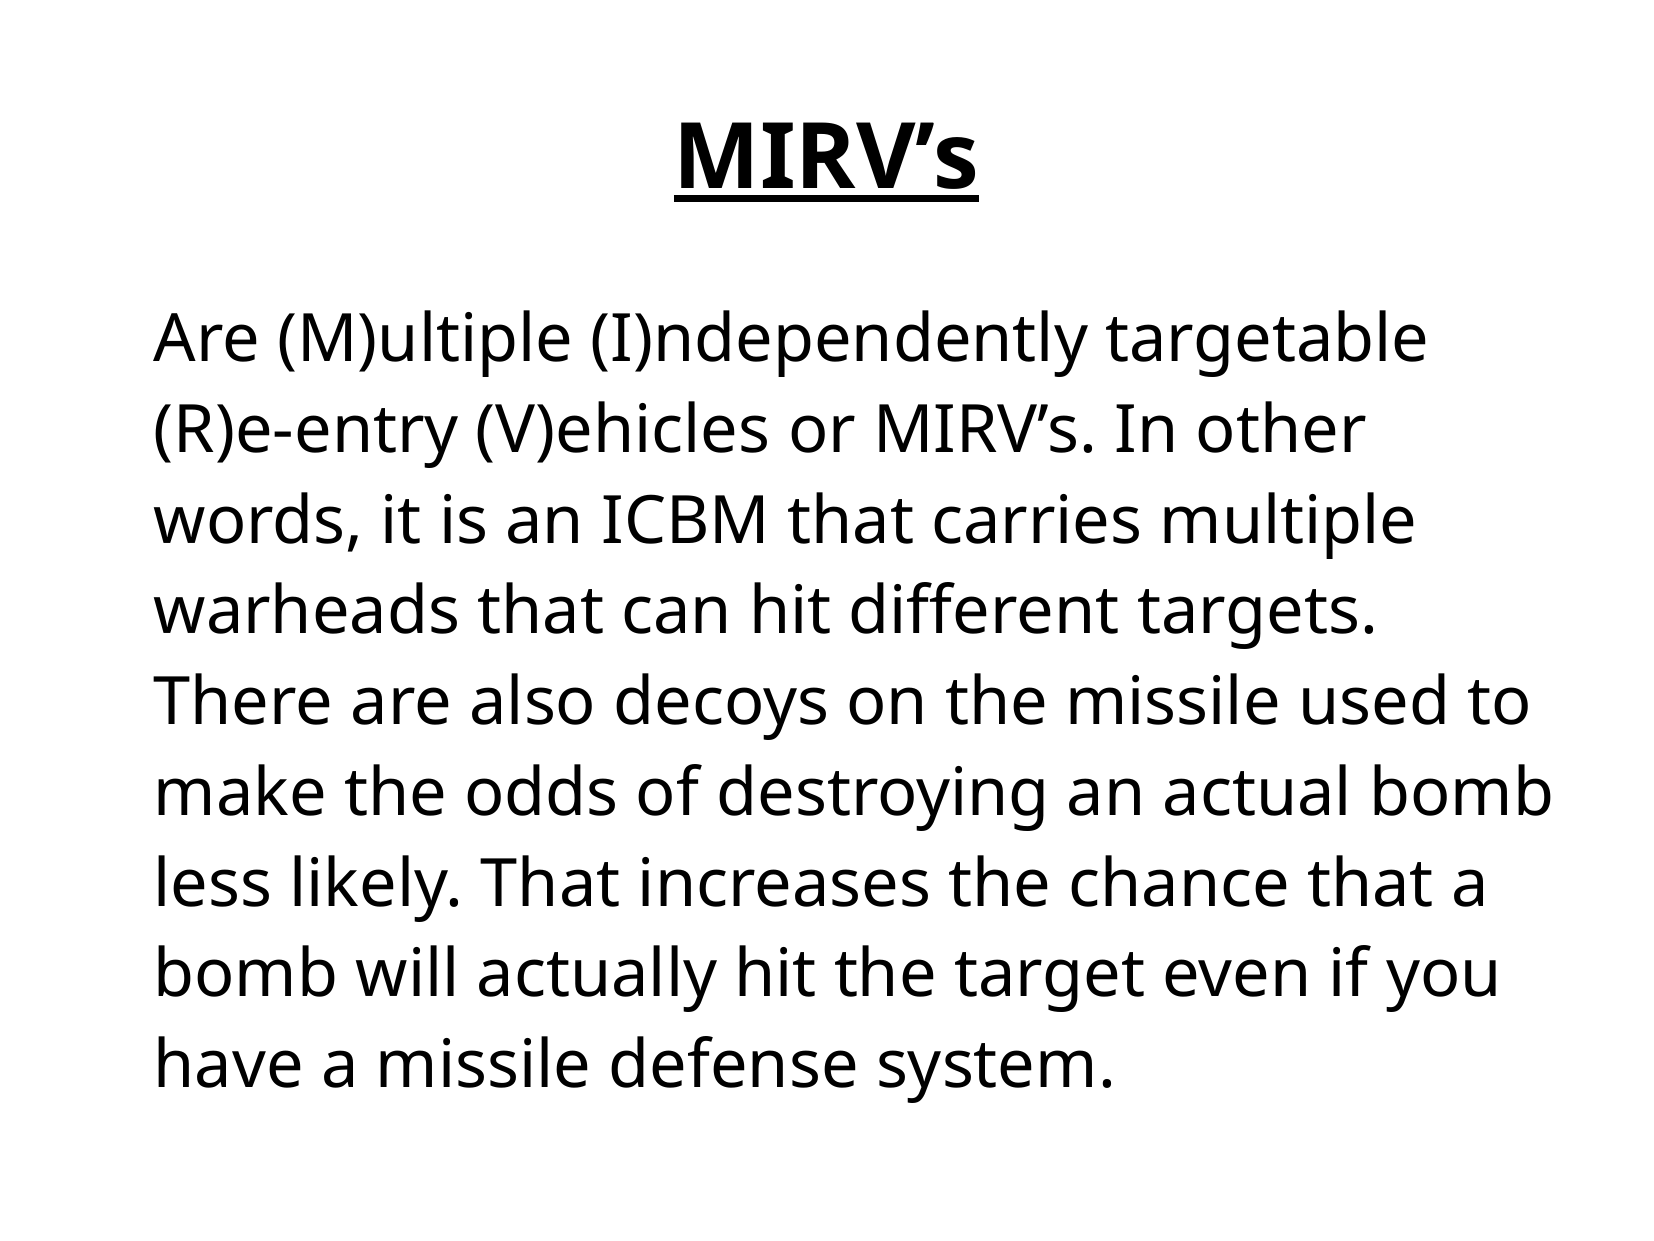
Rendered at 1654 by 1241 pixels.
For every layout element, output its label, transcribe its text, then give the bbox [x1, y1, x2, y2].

title MIRV’s [82, 49, 1571, 257]
list Are (M)ultiple (I)ndependently targetable (R)e-entry (V)ehicles or MIRV’s. In other words, it is an ICBM that carries multiple warheads that can hit different targets. There are also decoys on the missile used to make the odds of destroying an actual bomb less likely. That increases the chance that a bomb will actually hit the target even if you have a missile defense system. [82, 290, 1571, 1126]
